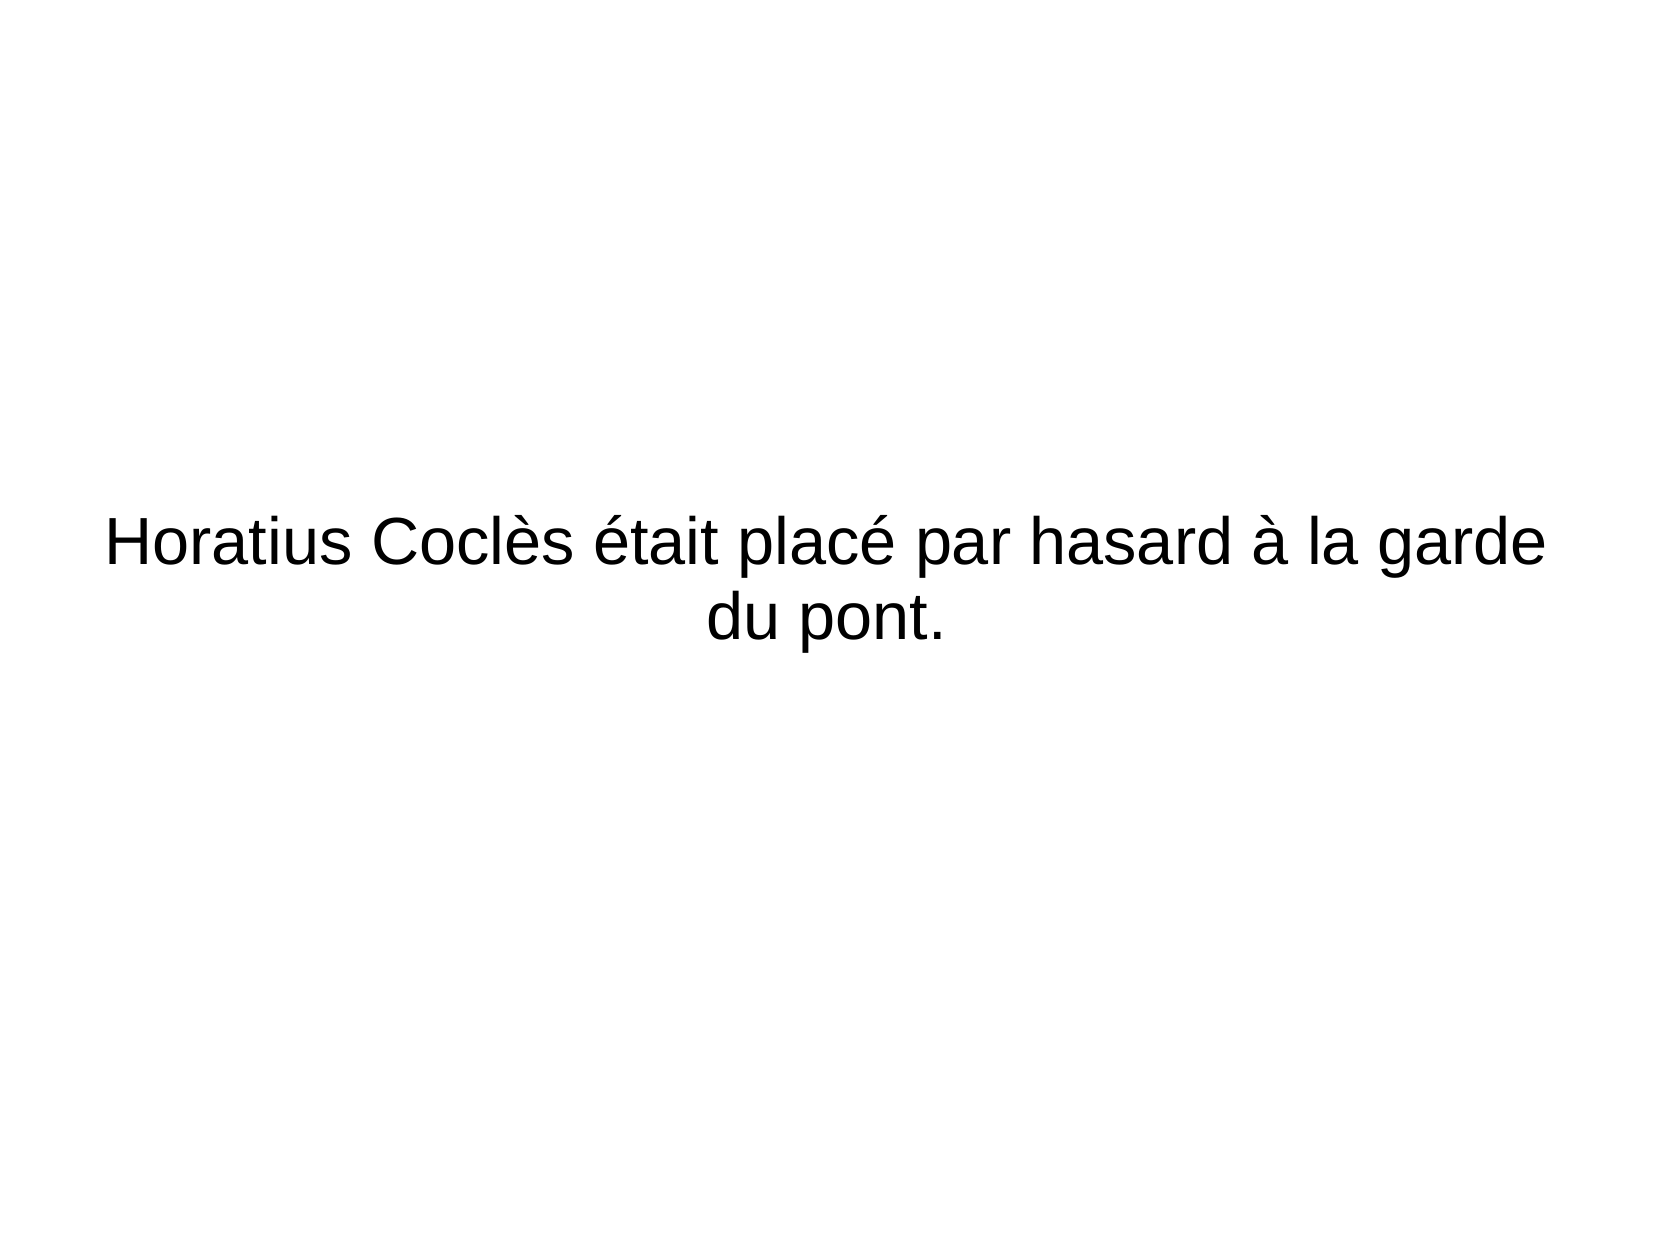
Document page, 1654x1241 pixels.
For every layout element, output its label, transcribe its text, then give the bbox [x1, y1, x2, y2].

subtitle Horatius Coclès était placé par hasard à la garde du pont. [82, 49, 1571, 1109]
